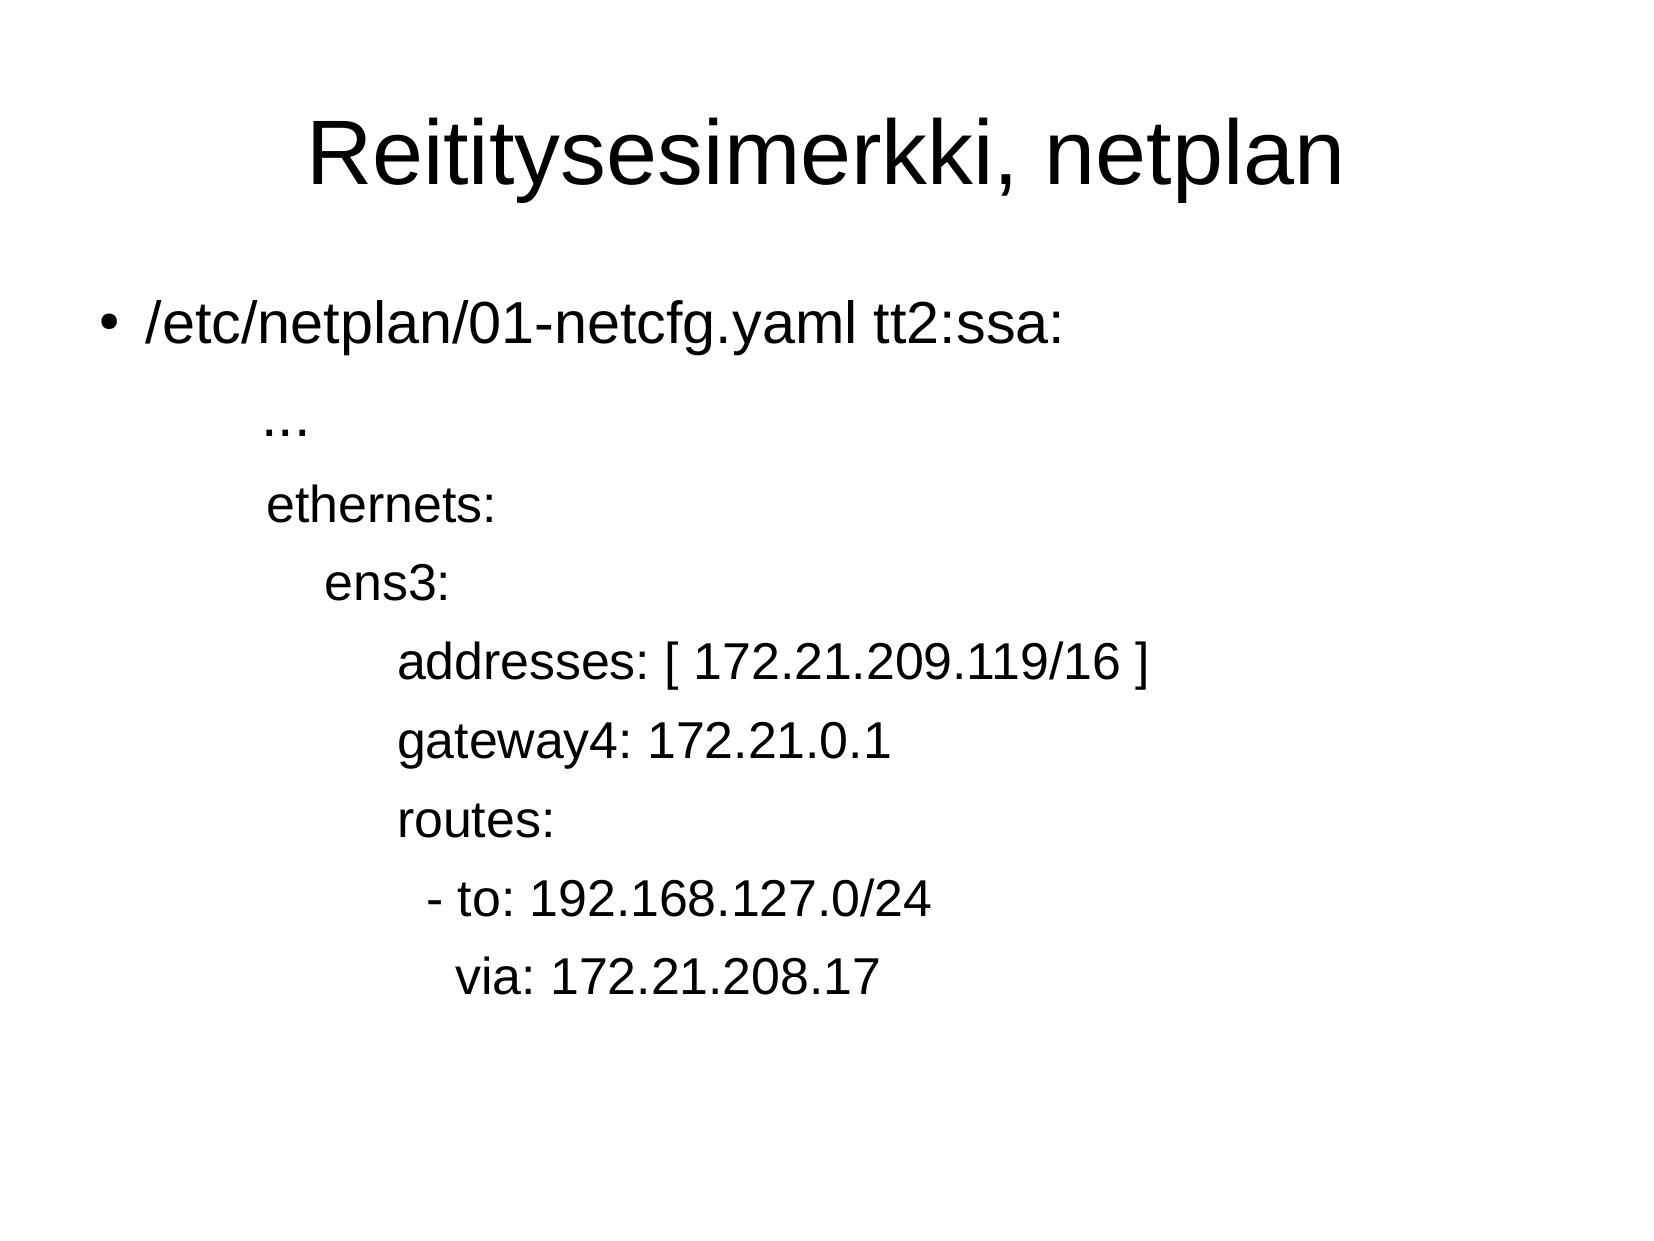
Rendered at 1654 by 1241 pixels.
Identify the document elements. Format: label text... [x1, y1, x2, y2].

title Reititysesimerkki, netplan [82, 49, 1571, 257]
list /etc/netplan/01-netcfg.yaml tt2:ssa: ... ethernets: ens3: addresses: [ 172.21.209.119/16 ] gateway4: 172.21.0.1 routes: - to: 192.168.127.0/24 via: 172.21.208.17 [82, 290, 1571, 1010]
